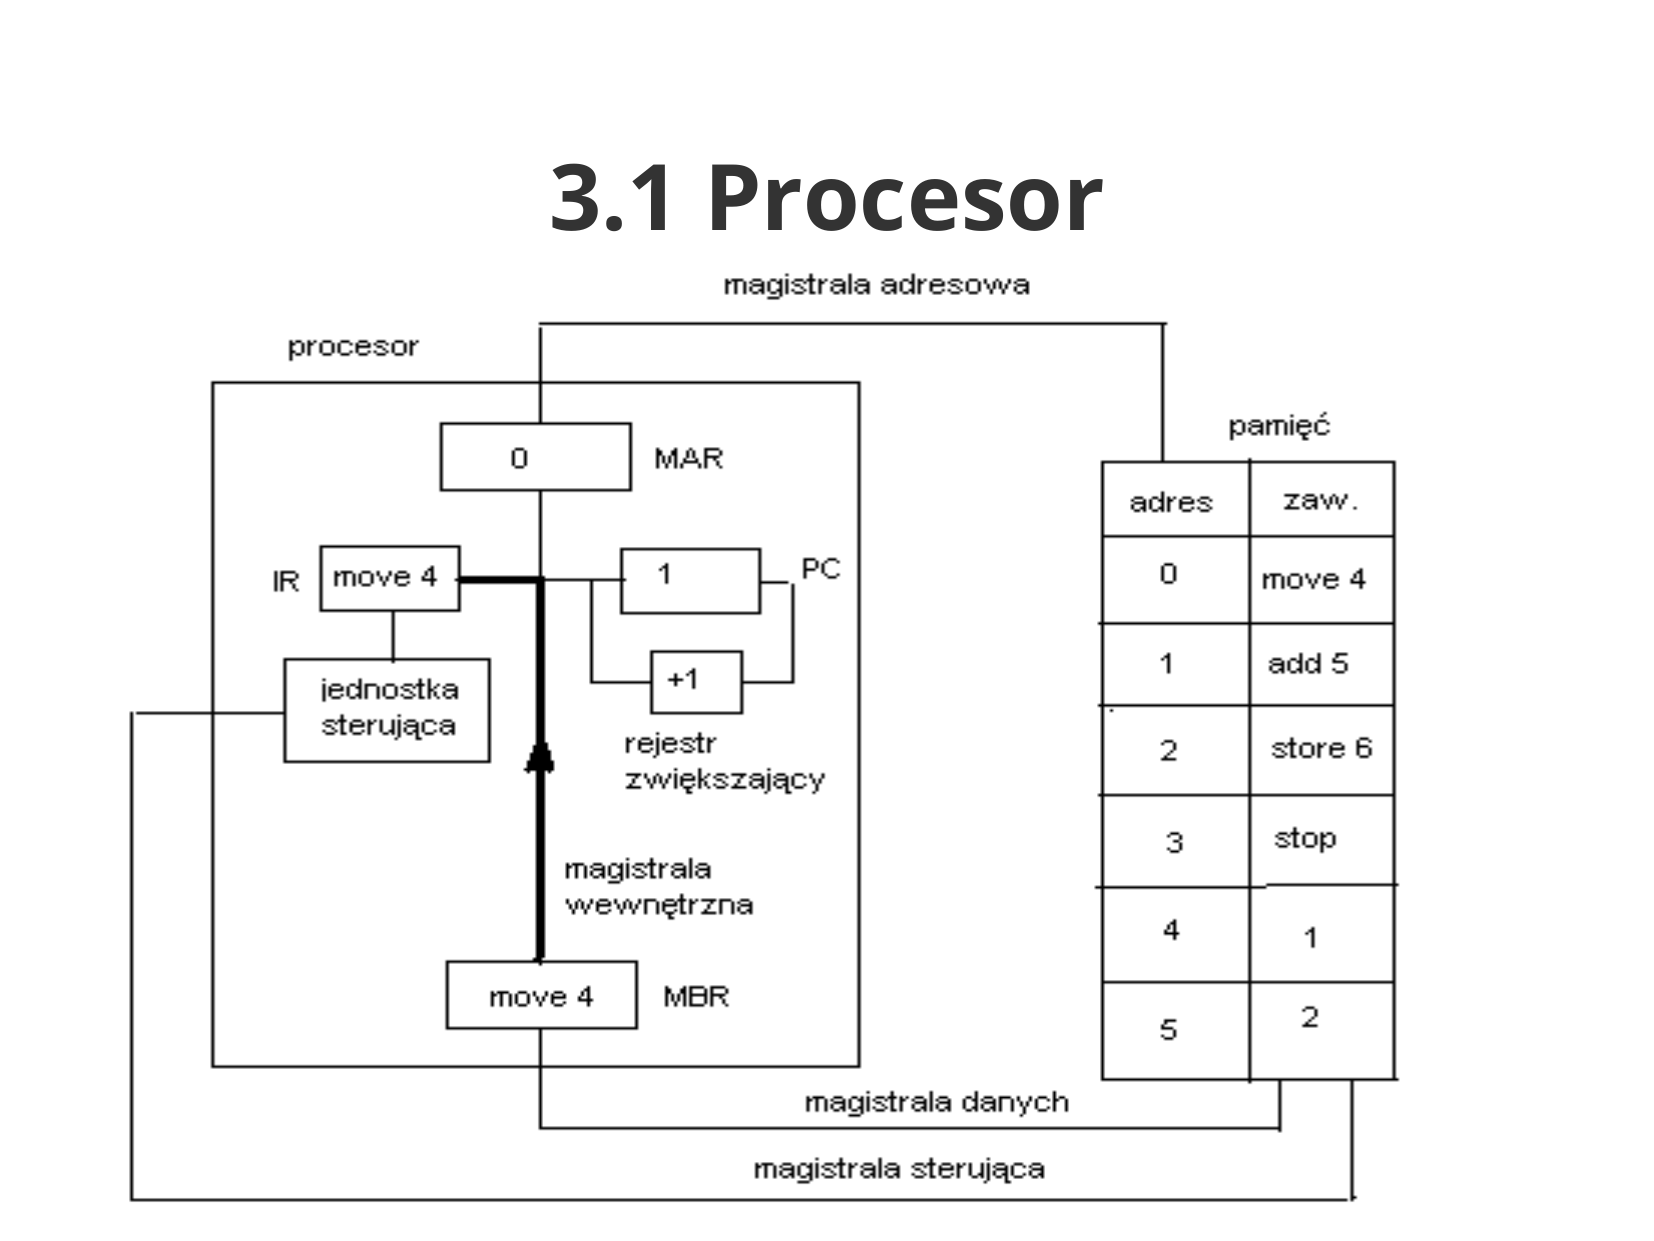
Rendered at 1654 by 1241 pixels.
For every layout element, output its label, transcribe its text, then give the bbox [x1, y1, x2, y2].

title 3.1 Procesor [121, 91, 1534, 236]
picture [56, 236, 1595, 1220]
